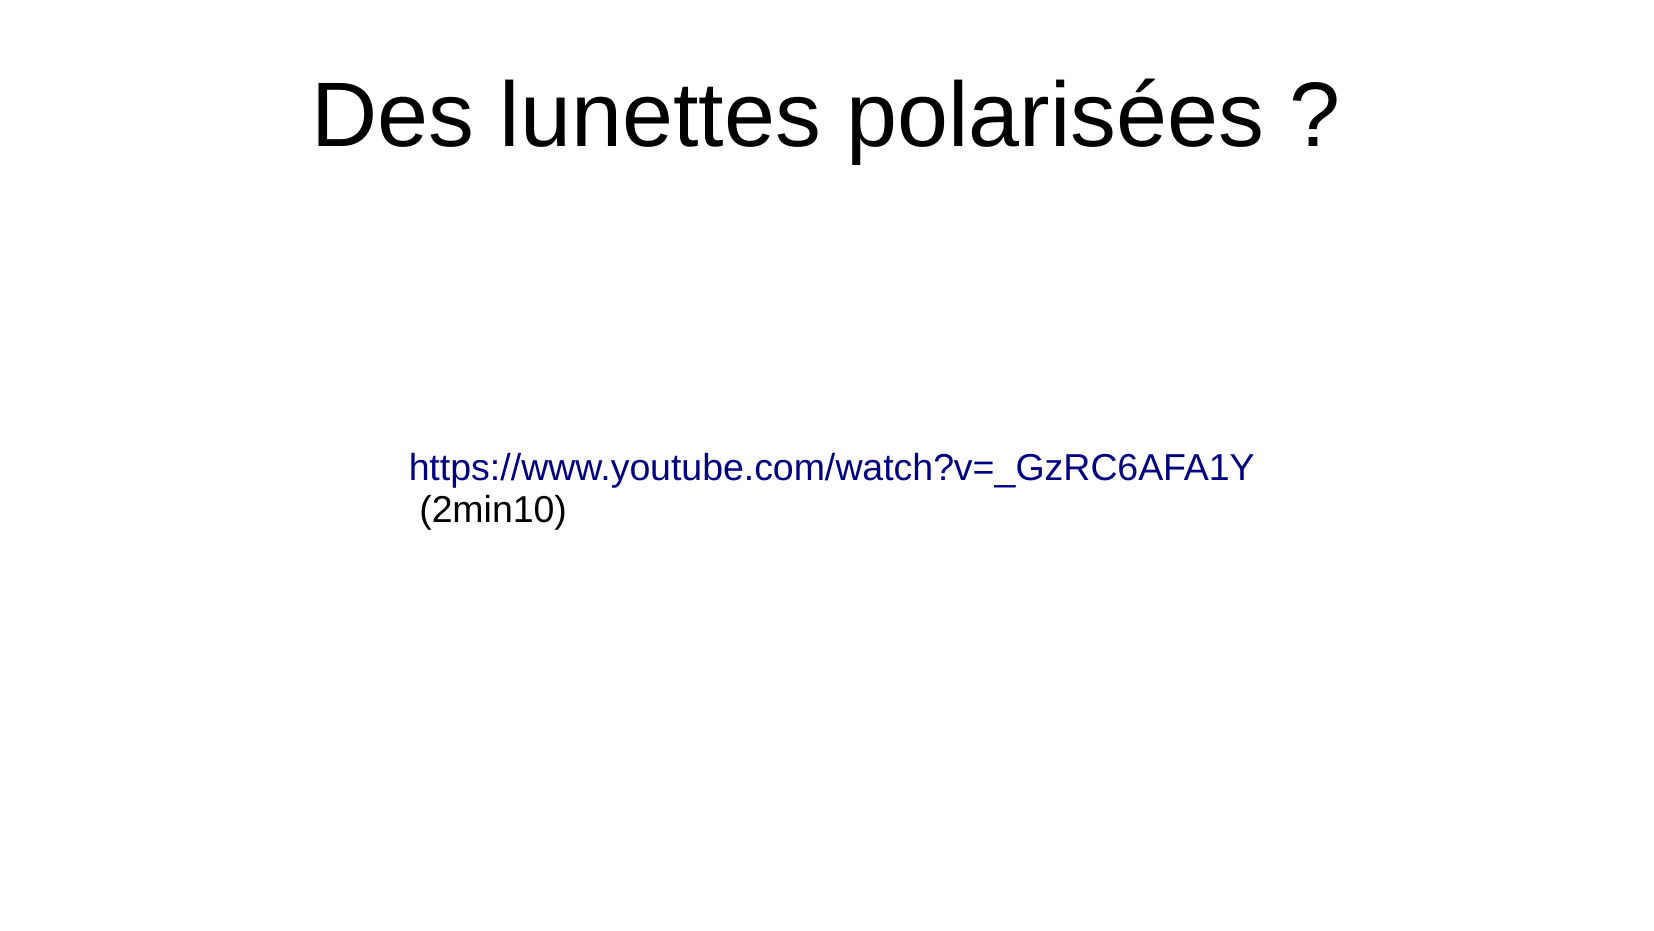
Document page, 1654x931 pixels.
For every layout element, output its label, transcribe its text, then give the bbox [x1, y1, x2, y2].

text_box https://www.youtube.com/watch?v=_GzRC6AFA1Y (2min10) [394, 439, 1270, 539]
title Des lunettes polarisées ? [82, 37, 1571, 193]
